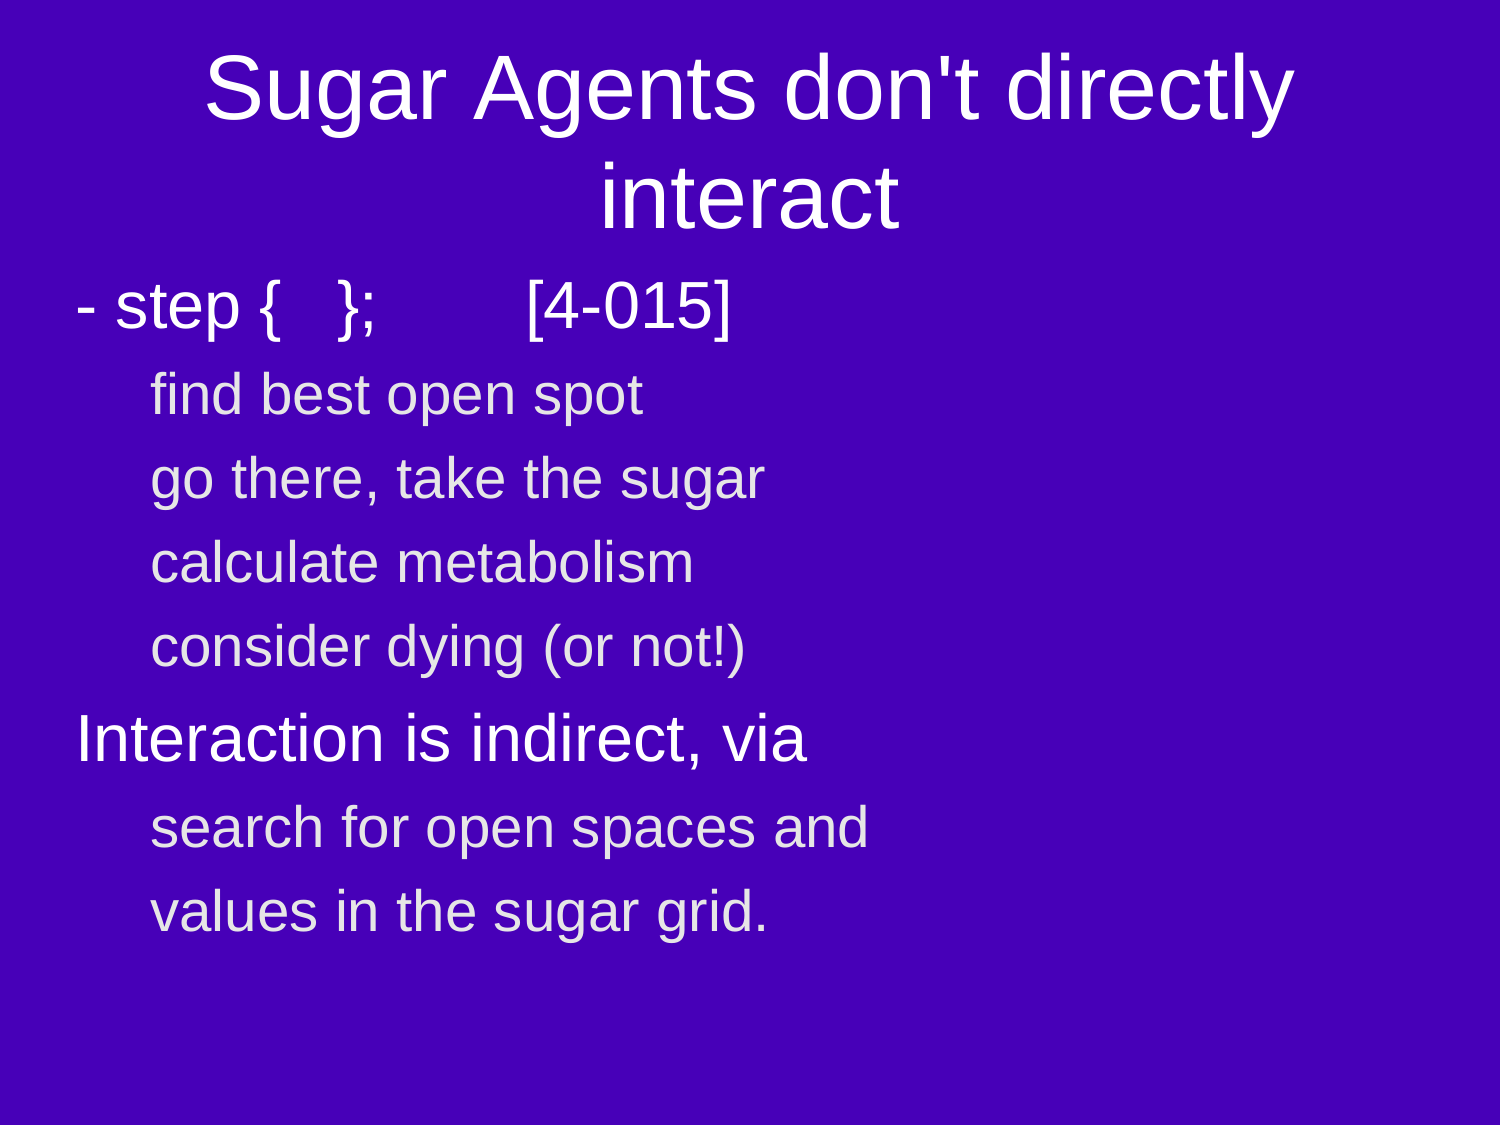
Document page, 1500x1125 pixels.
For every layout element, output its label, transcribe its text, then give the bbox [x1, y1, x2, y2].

title Sugar Agents don't directly interact [75, 32, 1426, 245]
list - step { }; [4-015] find best open spot go there, take the sugar calculate metabolism consider dying (or not!) Interaction is indirect, via search for open spaces and values in the sugar grid. [75, 262, 1426, 1006]
